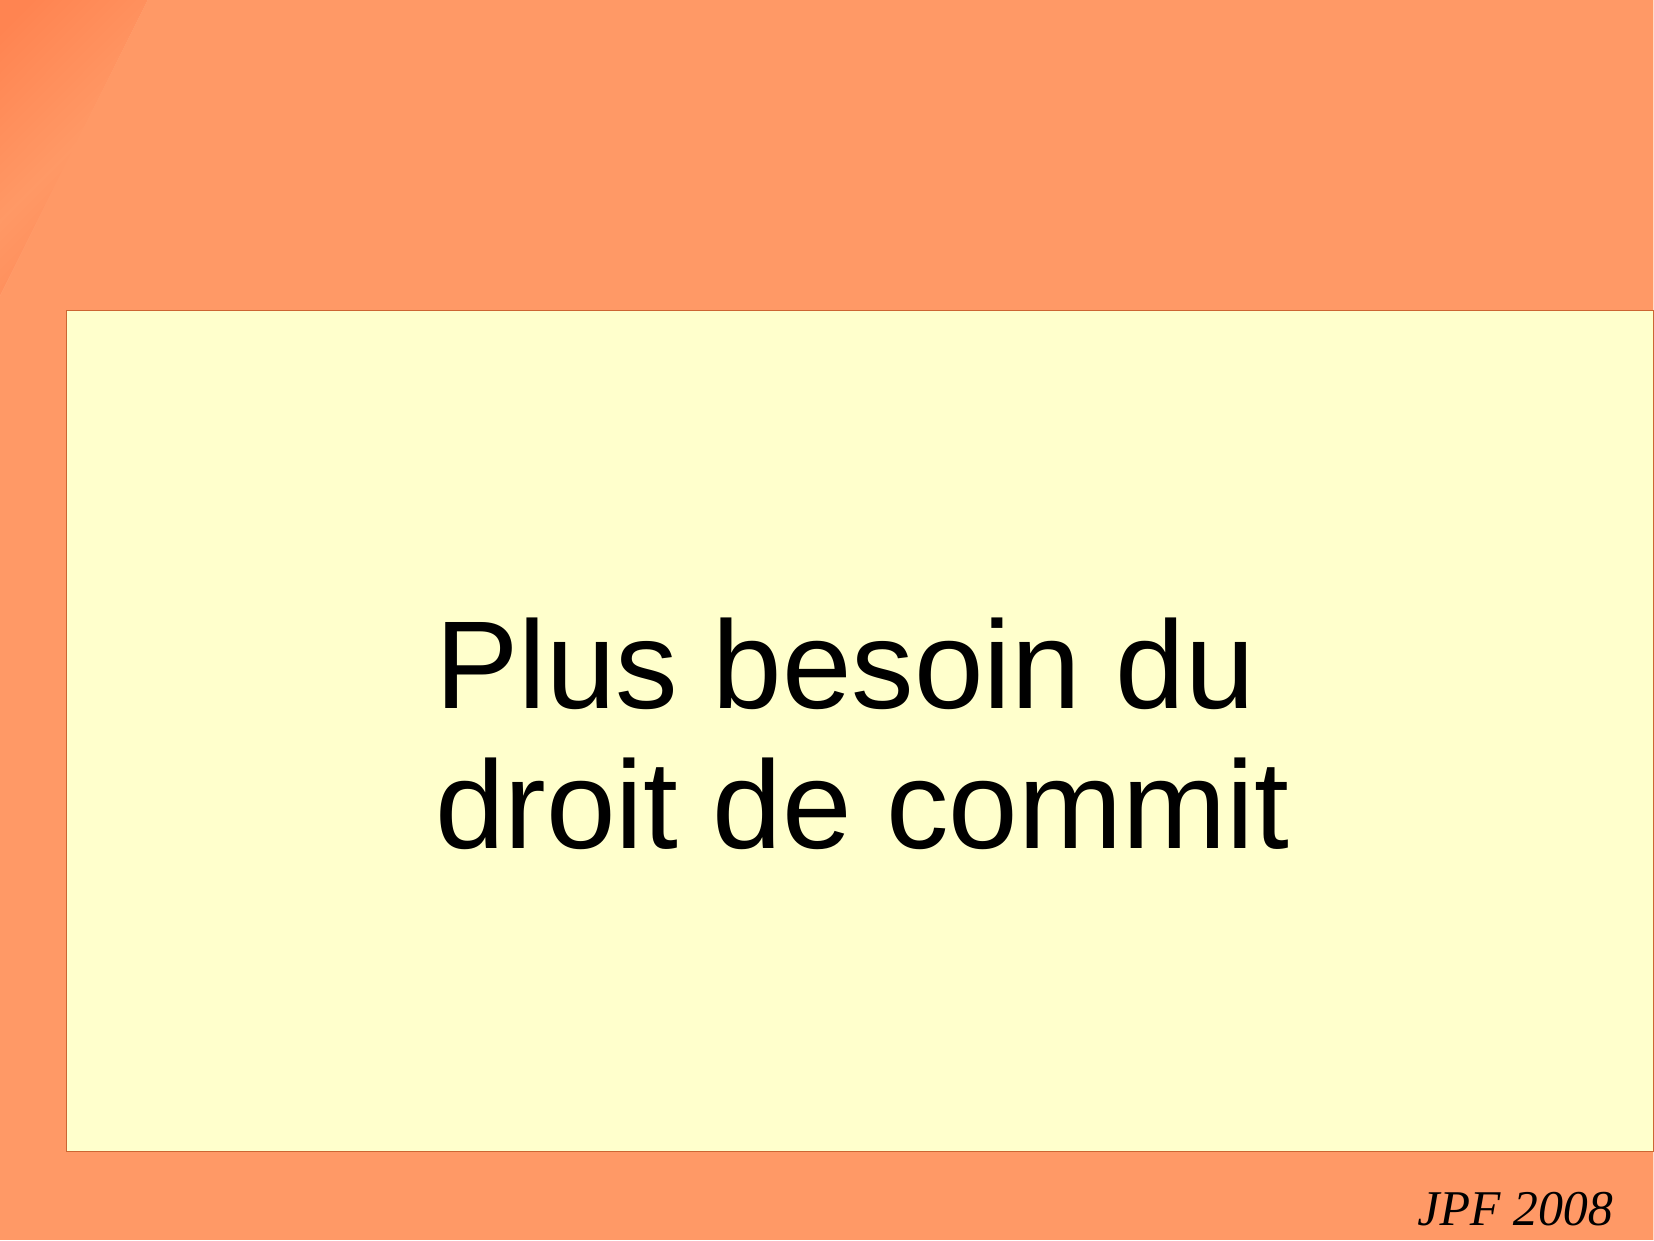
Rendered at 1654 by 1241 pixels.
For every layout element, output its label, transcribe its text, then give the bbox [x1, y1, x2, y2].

subtitle Plus besoin du droit de commit [121, 344, 1534, 1127]
